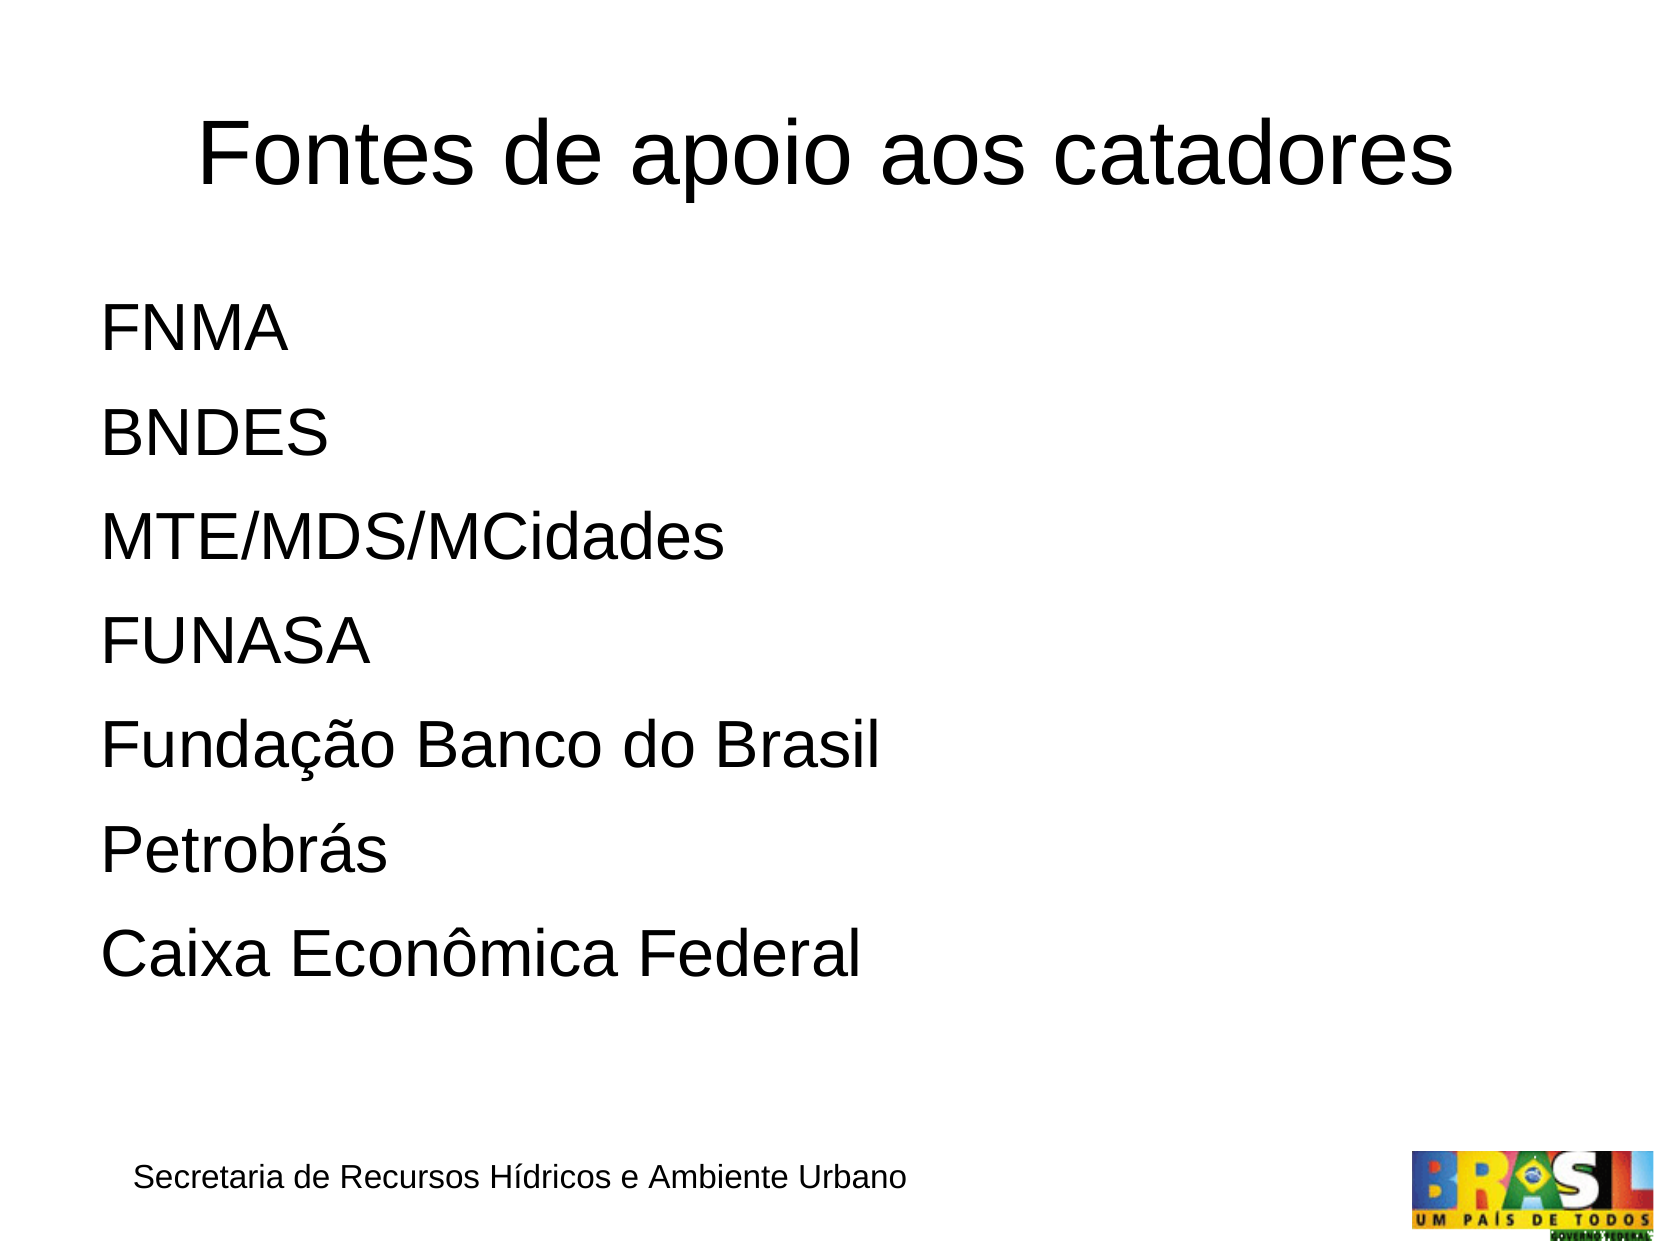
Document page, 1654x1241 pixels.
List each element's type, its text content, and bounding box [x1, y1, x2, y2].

list FNMA BNDES MTE/MDS/MCidades FUNASA Fundação Banco do Brasil Petrobrás Caixa Econômica Federal [82, 290, 1571, 1109]
text_box Secretaria de Recursos Hídricos e Ambiente Urbano [118, 1151, 924, 1204]
title Fontes de apoio aos catadores [82, 49, 1571, 257]
picture [1412, 1151, 1654, 1241]
